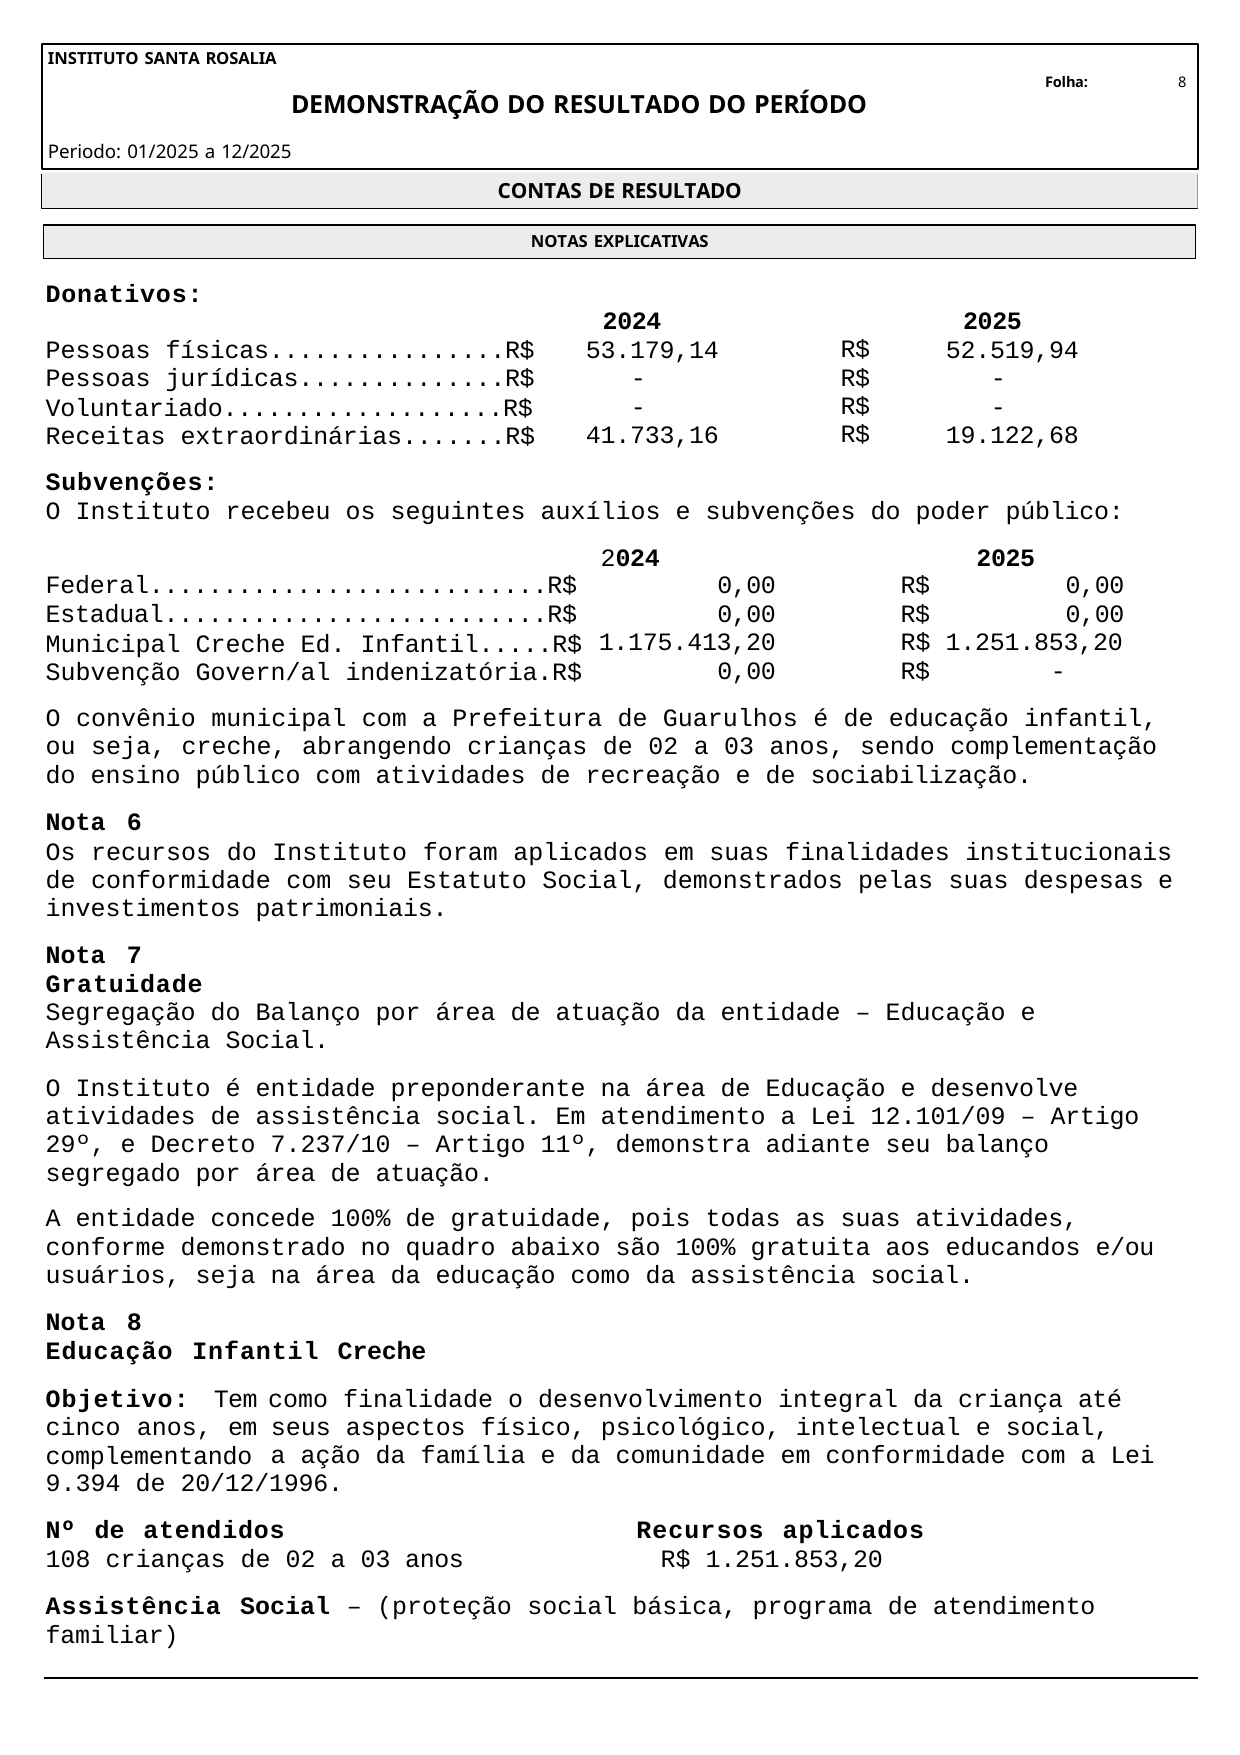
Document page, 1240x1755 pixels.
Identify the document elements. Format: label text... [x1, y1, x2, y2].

text_box R$ 0,00 R$ 0,00 R$ 1.251.853,20 R$ [898, 567, 1126, 687]
text_box Assistência Social – (proteção social básica, programa de atendimento familiar) [43, 1587, 1108, 1650]
text_box INSTITUTO SANTA ROSALIA [45, 45, 317, 71]
text_box 8 [1176, 70, 1190, 93]
text_box NOTAS EXPLICATIVAS [43, 225, 1196, 259]
text_box Donativos: [43, 275, 211, 310]
text_box CONTAS DE RESULTADO [42, 172, 1198, 208]
text_box 9.394 de 20/12/1996. [43, 1464, 348, 1499]
text_box - [1050, 652, 1066, 687]
text_box DEMONSTRAÇÃO DO RESULTADO DO PERÍODO Periodo: 01/2025 a 12/2025 [45, 86, 949, 165]
text_box Federal...........................R$ Estadual..........................R$ Municipal Creche Ed. Infantil.....R$ Subvenção Govern/al indenizatória.R$ [43, 567, 588, 687]
text_box - - [990, 360, 1006, 416]
text_box Objetivo: Tem cinco anos, em complementando [43, 1379, 258, 1464]
text_box 0,00 0,00 1.175.413,20 0,00 [598, 567, 783, 687]
text_box 2025 [974, 539, 1043, 567]
text_box como finalidade o desenvolvimento integral da criança até seus aspectos físico, psicológico, intelectual e social, [266, 1379, 1126, 1443]
text_box 2024 [598, 539, 666, 567]
text_box - - [630, 360, 646, 416]
text_box Subvenções: O Instituto recebeu os seguintes auxílios e subvenções do poder público: [43, 463, 1128, 527]
text_box Pessoas físicas................R$ Pessoas jurídicas..............R$ Voluntariado...................R$ Receitas extraordinárias.......R$ [43, 331, 543, 451]
text_box a ação da família e da comunidade em conformidade com a Lei [268, 1436, 1158, 1471]
text_box Recursos aplicados R$ 1.251.853,20 [634, 1511, 933, 1575]
text_box R$ R$ R$ R$ [838, 331, 873, 451]
text_box 19.122,68 [945, 416, 1081, 451]
text_box 41.733,16 [585, 416, 721, 451]
text_box Nº de atendidos 108 crianças de 02 a 03 anos [43, 1511, 468, 1575]
text_box 2024 53.179,14 [585, 303, 721, 366]
text_box Folha: [1043, 70, 1098, 93]
text_box O convênio municipal com a Prefeitura de Guarulhos é de educação infantil, ou seja, creche, abrangendo crianças de 02 a 03 anos, sendo complementação do ensino público com atividades de recreação e de sociabilização. Nota 6 Os recursos do Instituto foram aplicados em suas finalidades institucionais de conformidade com seu Estatuto Social, demonstrados pelas suas despesas e investimentos patrimoniais. Nota 7 Gratuidade Segregação do Balanço por área de atuação da entidade – Educação e Assistência Social. O Instituto é entidade preponderante na área de Educação e desenvolve atividades de assistência social. Em atendimento a Lei 12.101/09 – Artigo 29º, e Decreto 7.237/10 – Artigo 11º, demonstra adiante seu balanço segregado por área de atuação. A entidade concede 100% de gratuidade, pois todas as suas atividades, conforme demonstrado no quadro abaixo são 100% gratuita aos educandos e/ou usuários, seja na área da educação como da assistência social. Nota 8 Educação Infantil Creche [43, 699, 1173, 1367]
text_box 2025 52.519,94 [945, 303, 1081, 366]
